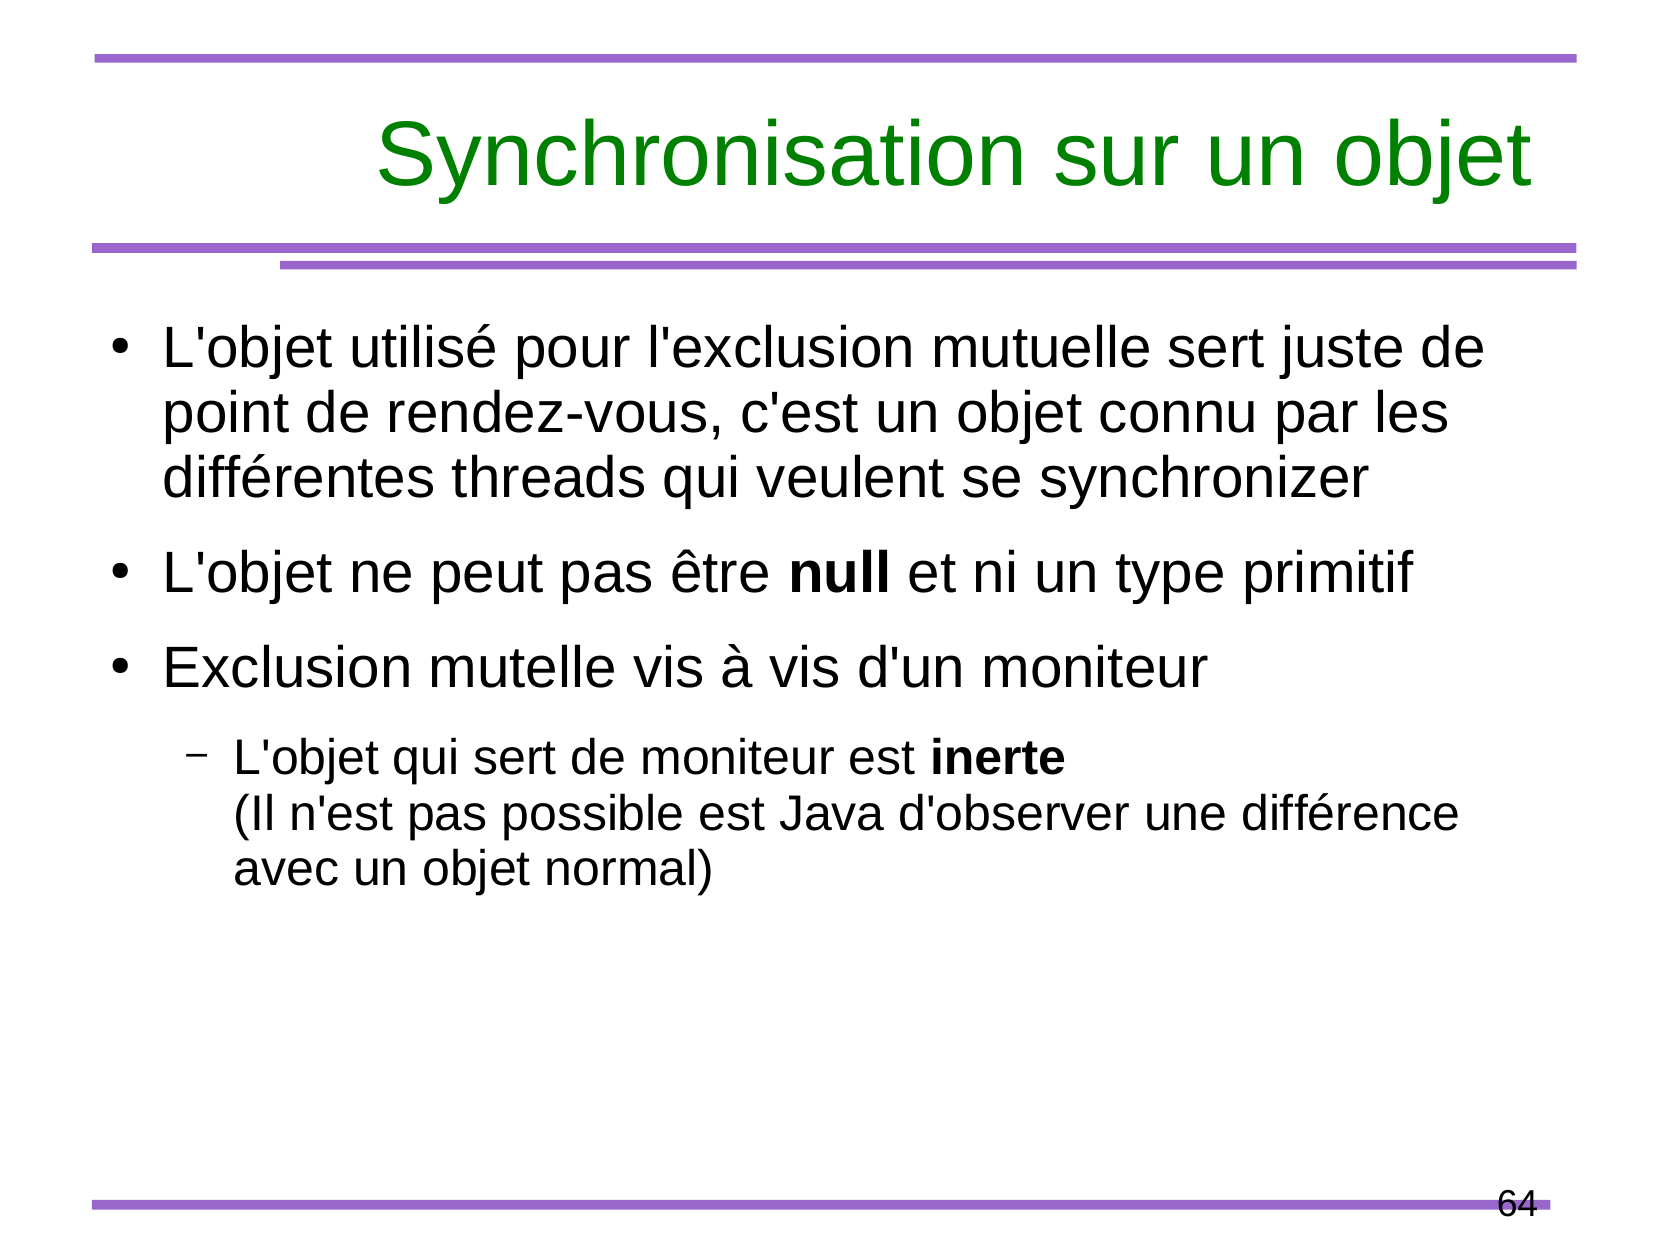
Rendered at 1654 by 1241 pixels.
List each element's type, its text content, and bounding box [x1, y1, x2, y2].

title Synchronisation sur un objet [121, 49, 1534, 257]
list L'objet utilisé pour l'exclusion mutuelle sert juste de point de rendez-vous, c'est un objet connu par les différentes threads qui veulent se synchronizer L'objet ne peut pas être null et ni un type primitif Exclusion mutelle vis à vis d'un moniteur L'objet qui sert de moniteur est inerte (Il n'est pas possible est Java d'observer une différence avec un objet normal) [92, 315, 1563, 952]
